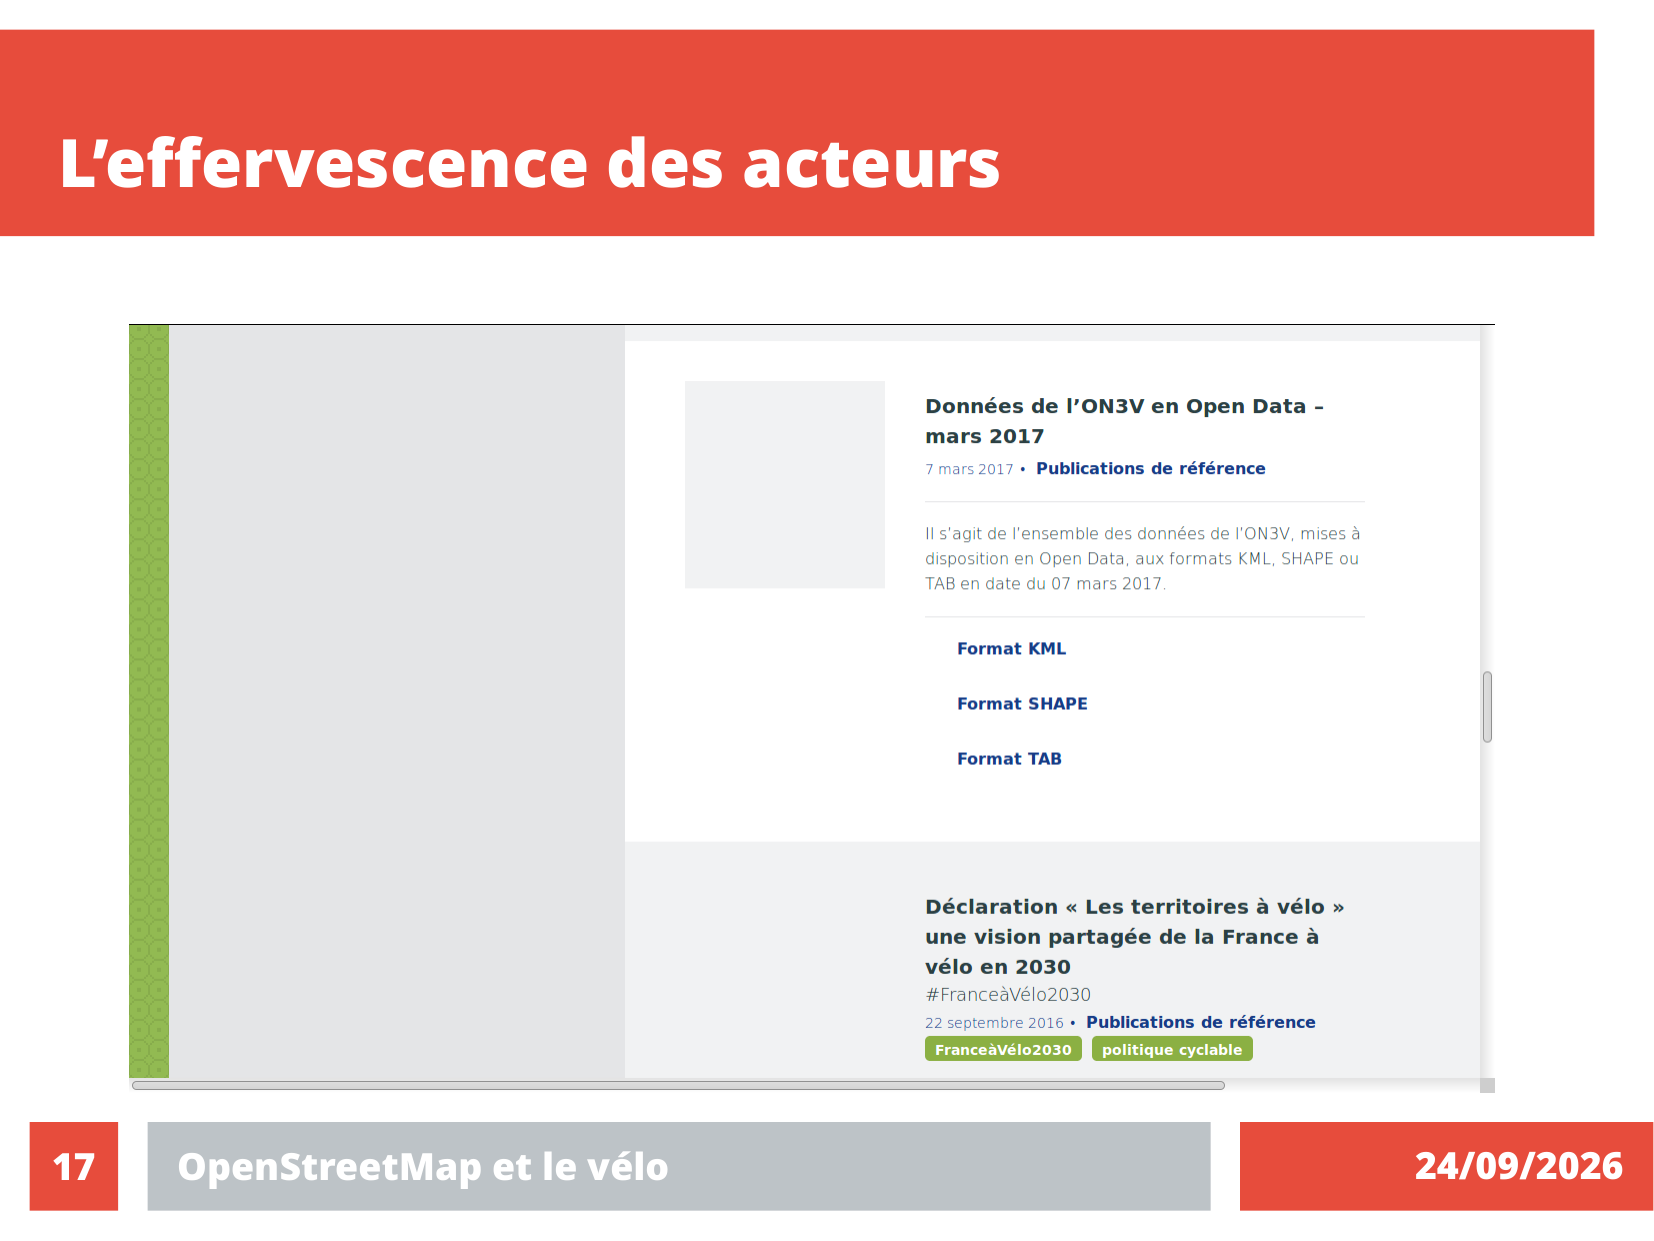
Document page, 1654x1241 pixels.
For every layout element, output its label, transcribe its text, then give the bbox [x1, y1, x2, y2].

picture [129, 324, 1495, 1093]
title L’effervescence des acteurs [59, 59, 1595, 207]
